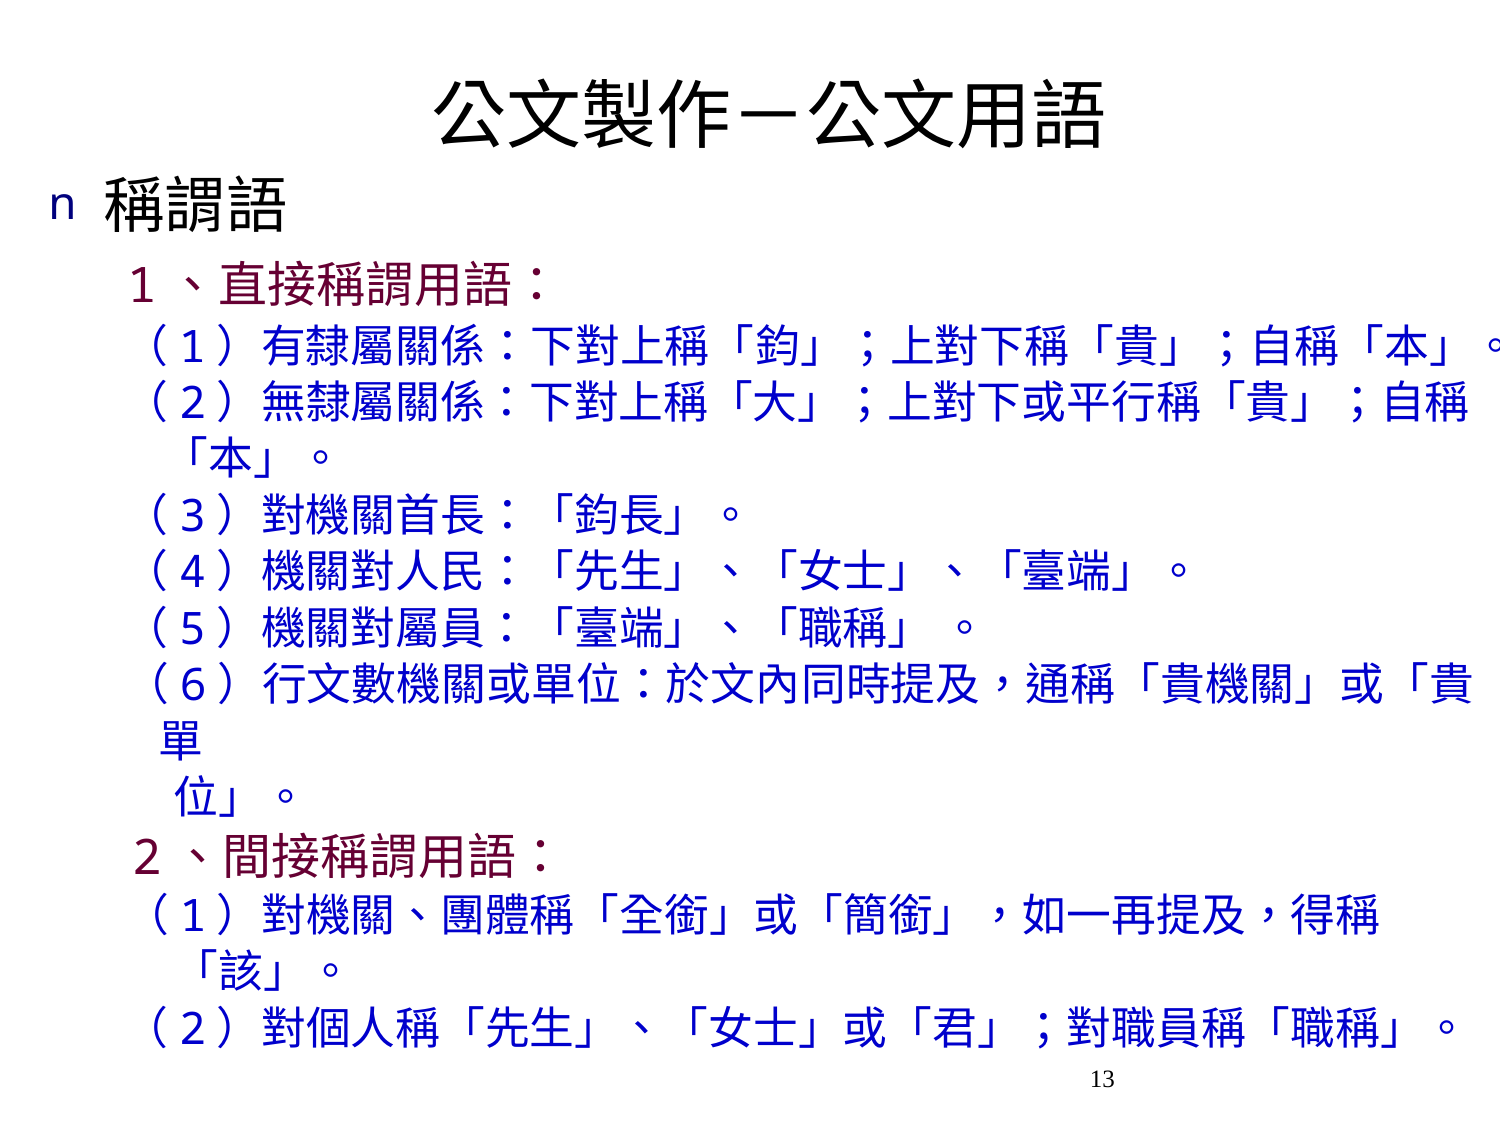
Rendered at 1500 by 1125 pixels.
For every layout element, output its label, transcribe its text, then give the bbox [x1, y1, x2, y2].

list 稱謂語 1、直接稱謂用語： （1）有隸屬關係：下對上稱「鈞」；上對下稱「貴」；自稱「本」。 （2）無隸屬關係：下對上稱「大」；上對下或平行稱「貴」；自稱 「本」。 （3）對機關首長：「鈞長」。 （4）機關對人民：「先生」、「女士」、「臺端」。 （5）機關對屬員：「臺端」、「職稱」 。 （6）行文數機關或單位：於文內同時提及，通稱「貴機關」或「貴單 位」。 2、間接稱謂用語： （1）對機關、團體稱「全銜」或「簡銜」，如一再提及，得稱 「該」。 （2）對個人稱「先生」、「女士」或「君」；對職員稱「職稱」。 [33, 172, 1490, 1062]
title 公文製作－公文用語 [171, 0, 1366, 172]
text_box [1074, 1062, 1426, 1101]
